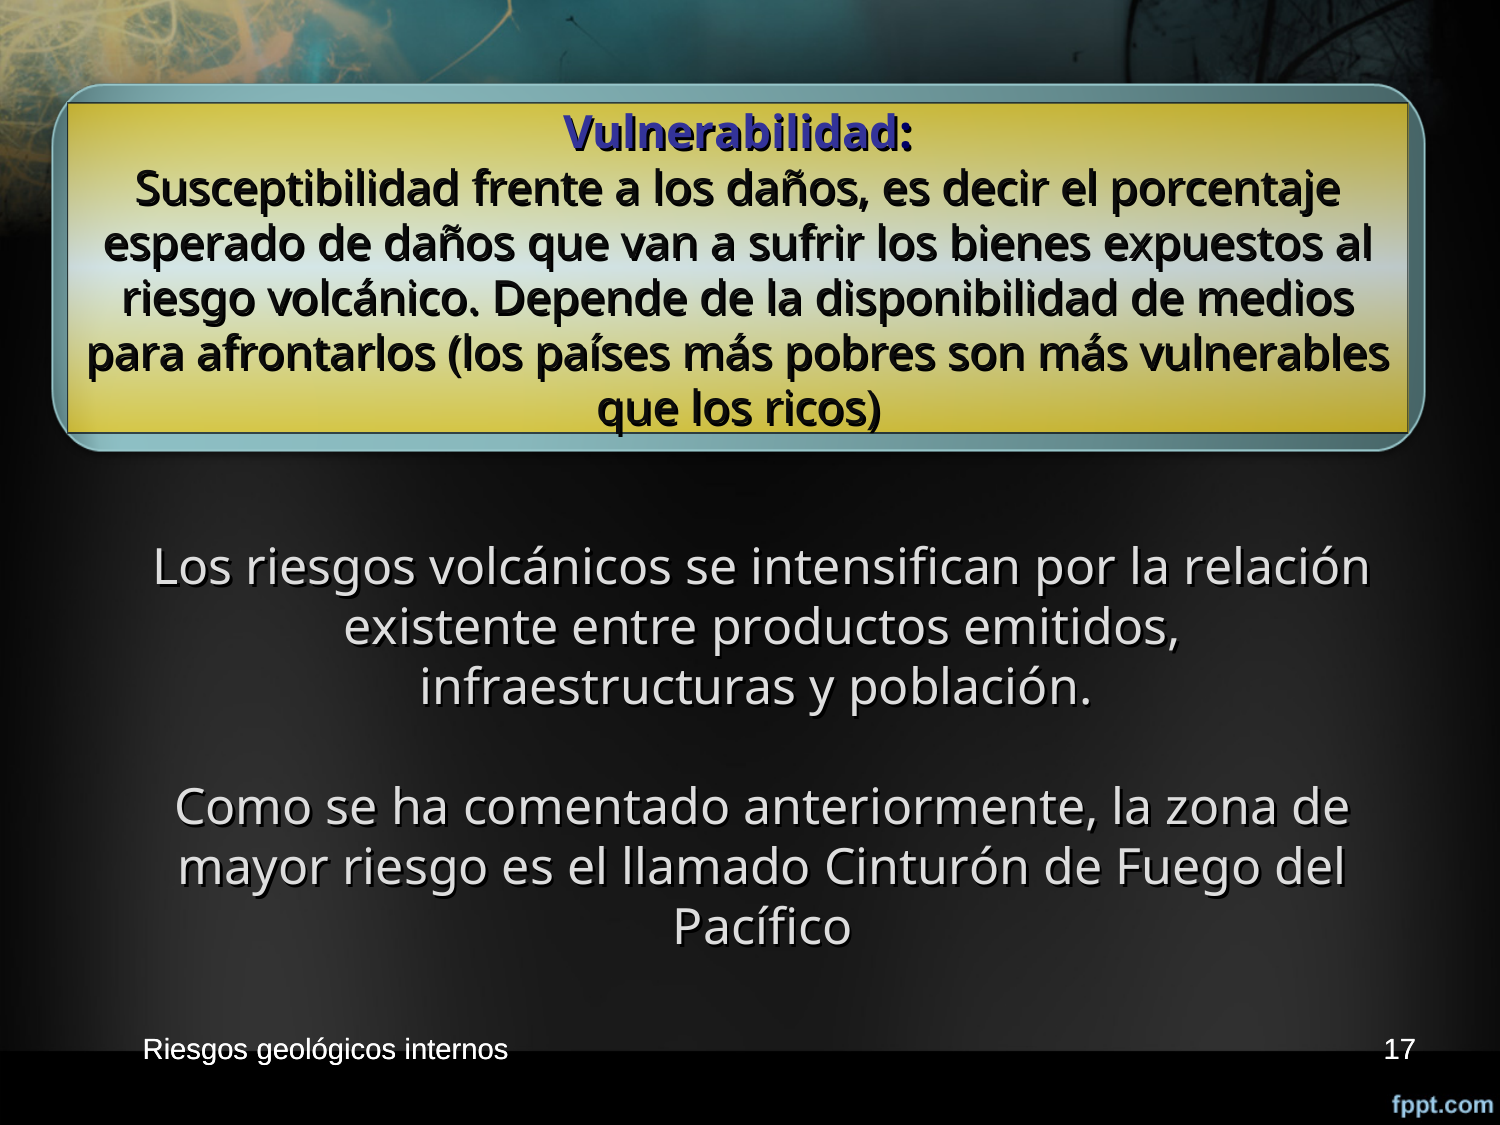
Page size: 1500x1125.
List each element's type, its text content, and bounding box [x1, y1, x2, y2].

picture [0, 0, 1500, 1125]
text_box Riesgos geológicos internos [88, 1023, 564, 1102]
text_box Los riesgos volcánicos se intensifican por la relación existente entre productos emitidos, infraestructuras y población. Como se ha comentado anteriormente, la zona de mayor riesgo es el llamado Cinturón de Fuego del Pacífico [135, 527, 1390, 963]
text_box <número> [1080, 1023, 1431, 1102]
text_box Vulnerabilidad: Susceptibilidad frente a los daños, es decir el porcentaje esperado de daños que van a sufrir los bienes expuestos al riesgo volcánico. Depende de la disponibilidad de medios para afrontarlos (los países más pobres son más vulnerables que los ricos) [67, 102, 1409, 434]
